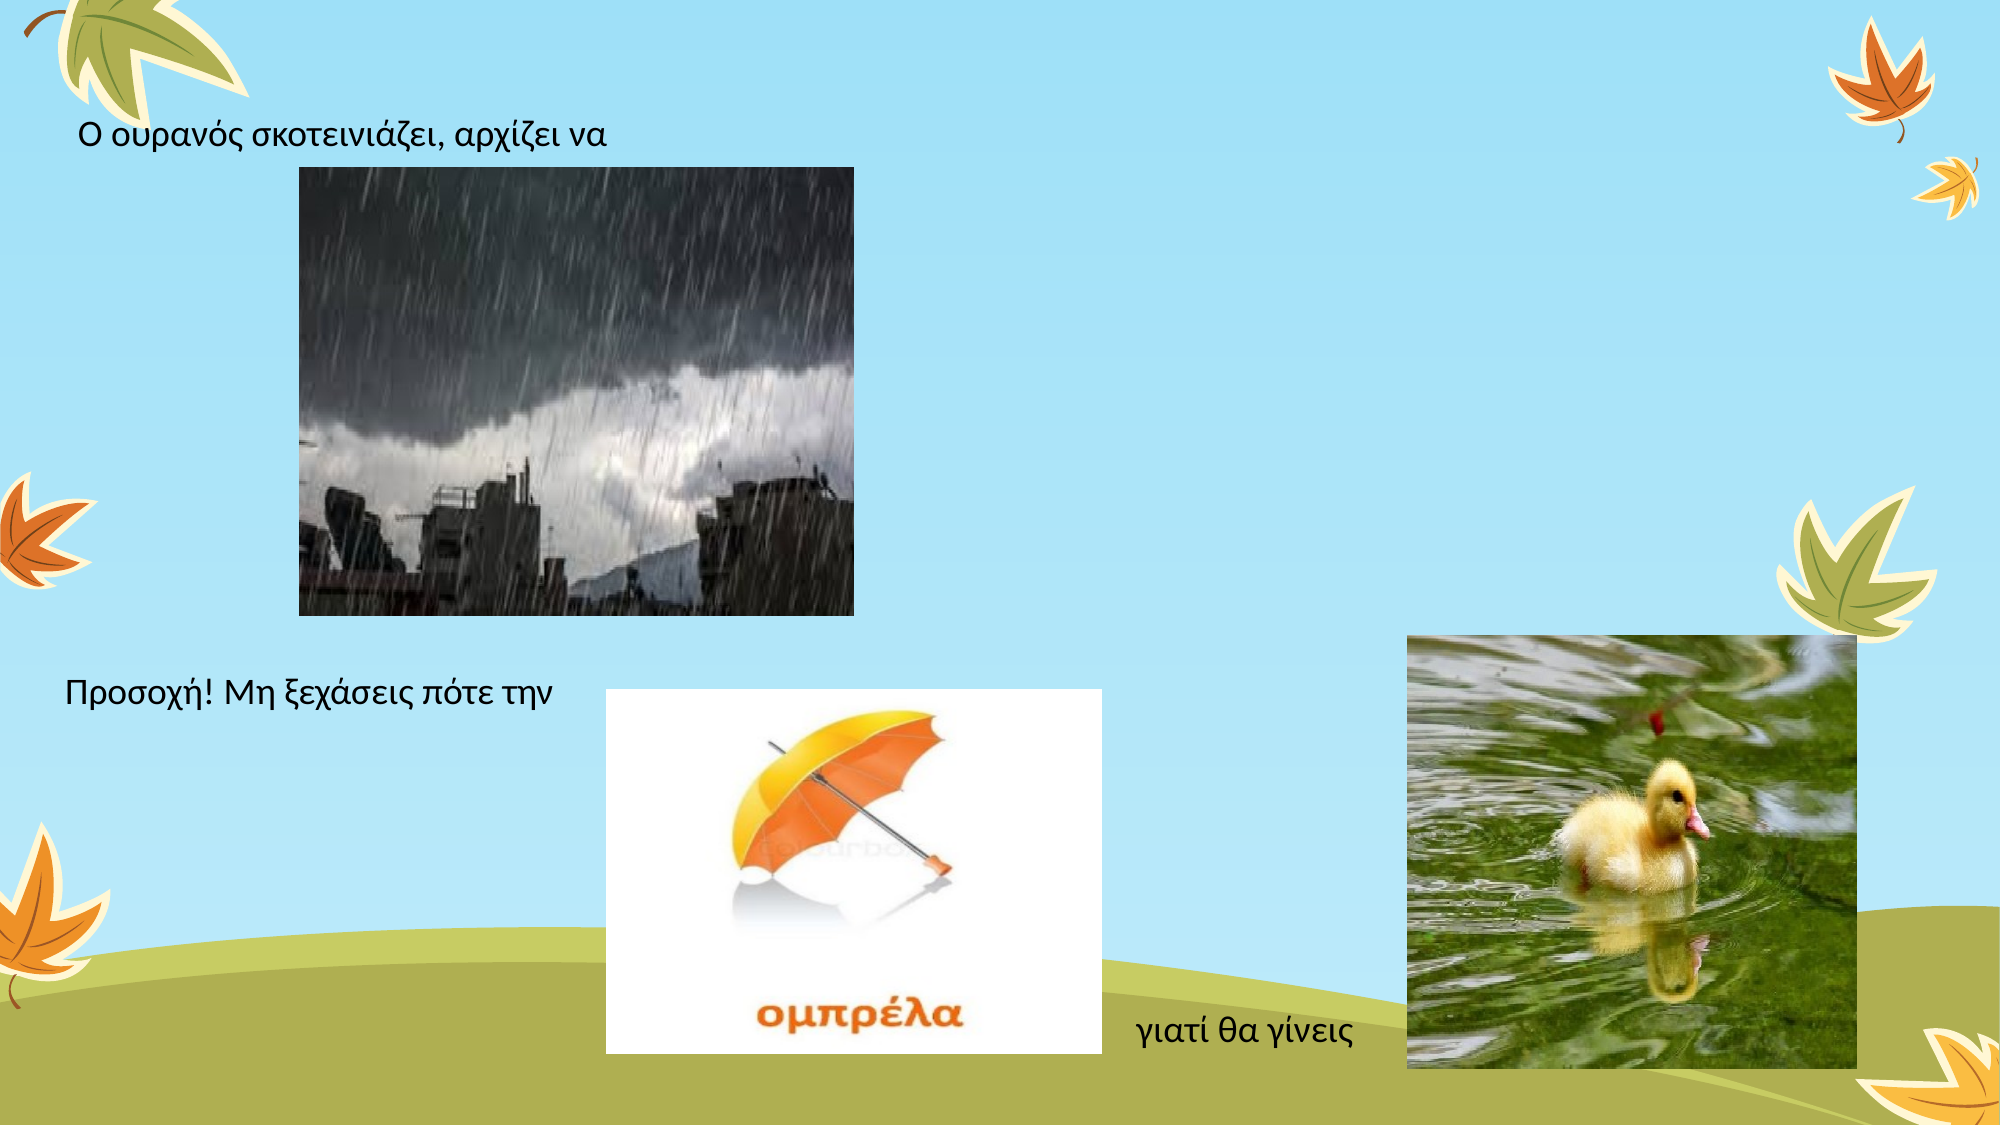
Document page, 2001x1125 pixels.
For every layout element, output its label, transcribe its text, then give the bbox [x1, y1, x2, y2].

text_box γιατί θα γίνεις [1121, 997, 1407, 1059]
picture [1407, 635, 1857, 1069]
text_box Ο ουρανός σκοτεινιάζει, αρχίζει να [62, 101, 741, 163]
text_box Προσοχή! Μη ξεχάσεις πότε την [50, 659, 728, 721]
picture [606, 689, 1102, 1054]
picture [299, 167, 854, 616]
